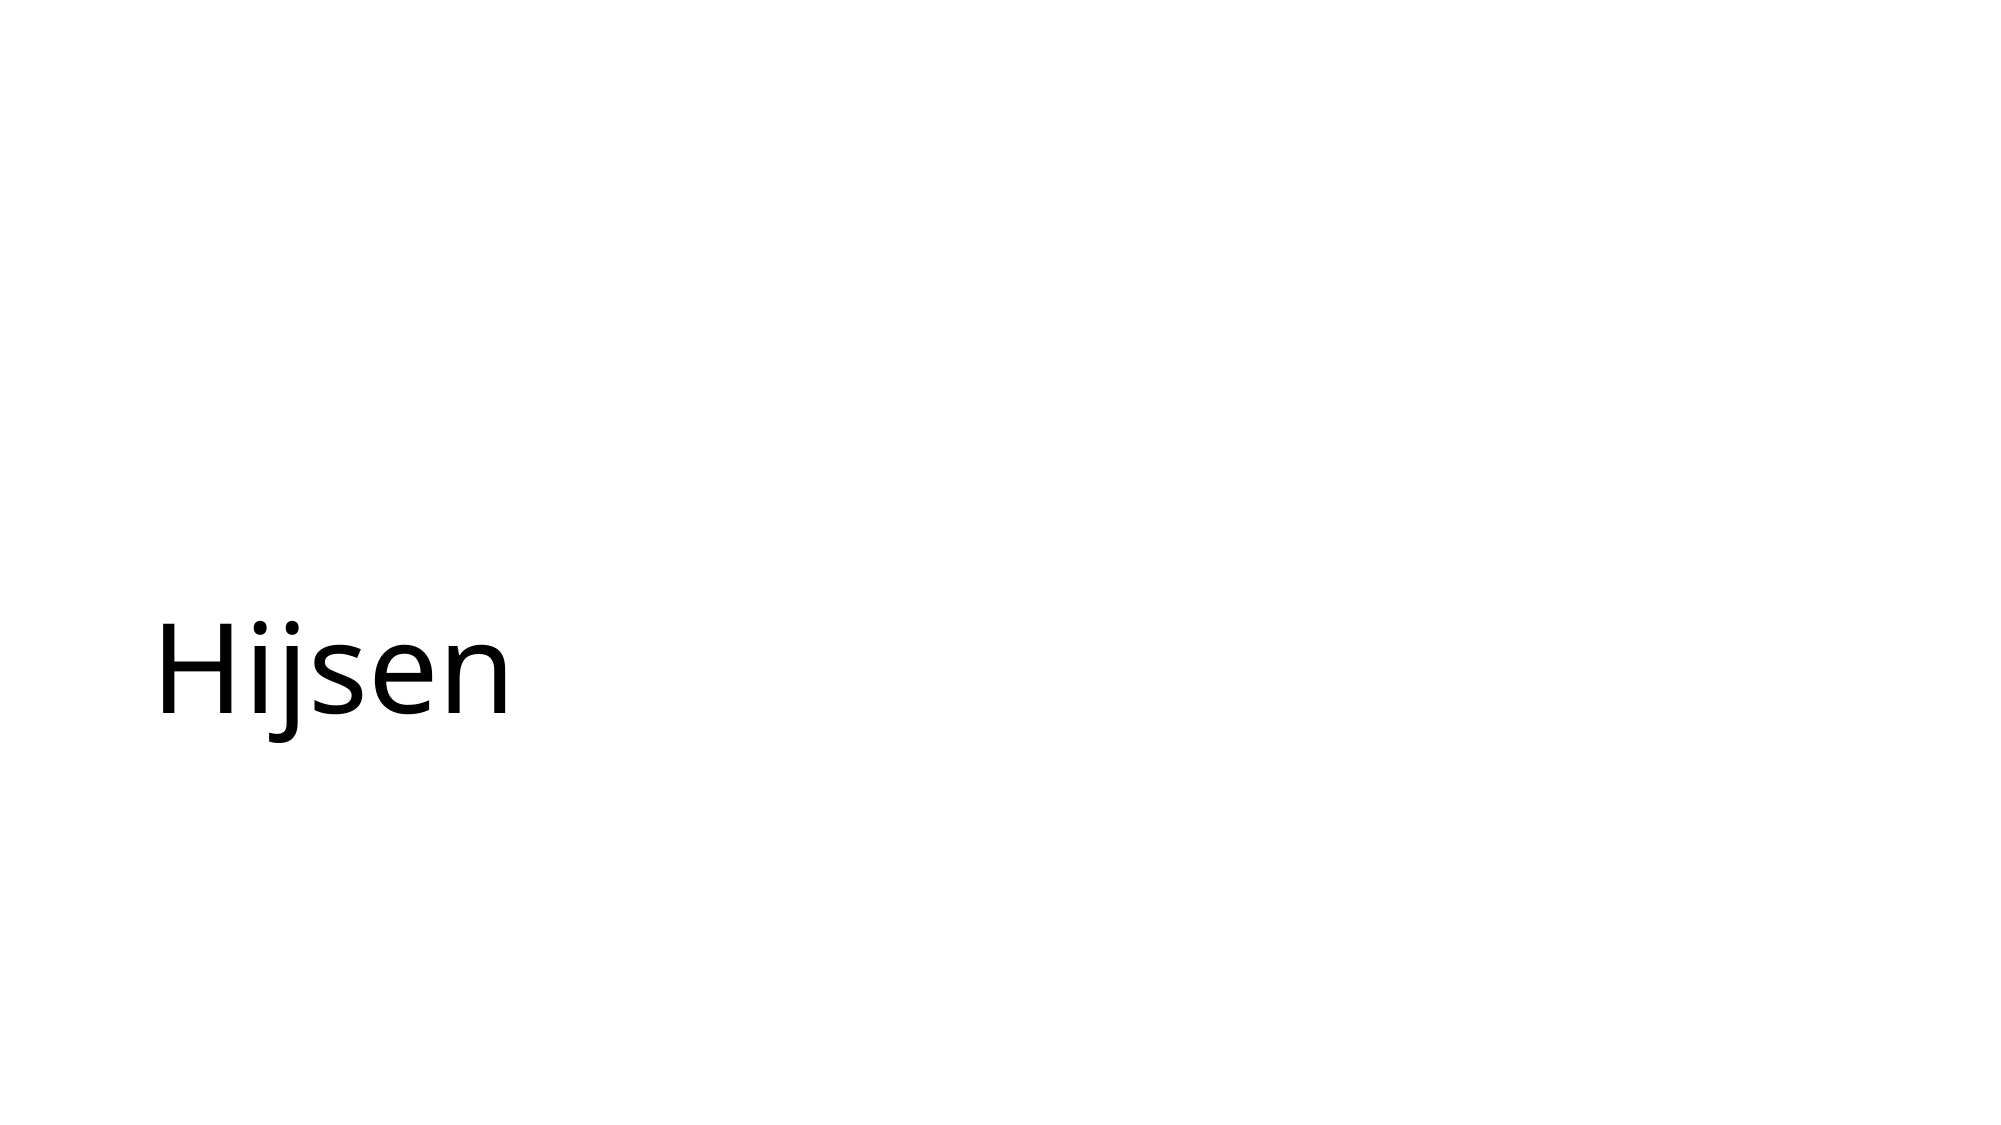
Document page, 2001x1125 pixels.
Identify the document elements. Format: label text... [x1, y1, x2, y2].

title Hijsen [136, 280, 1862, 749]
